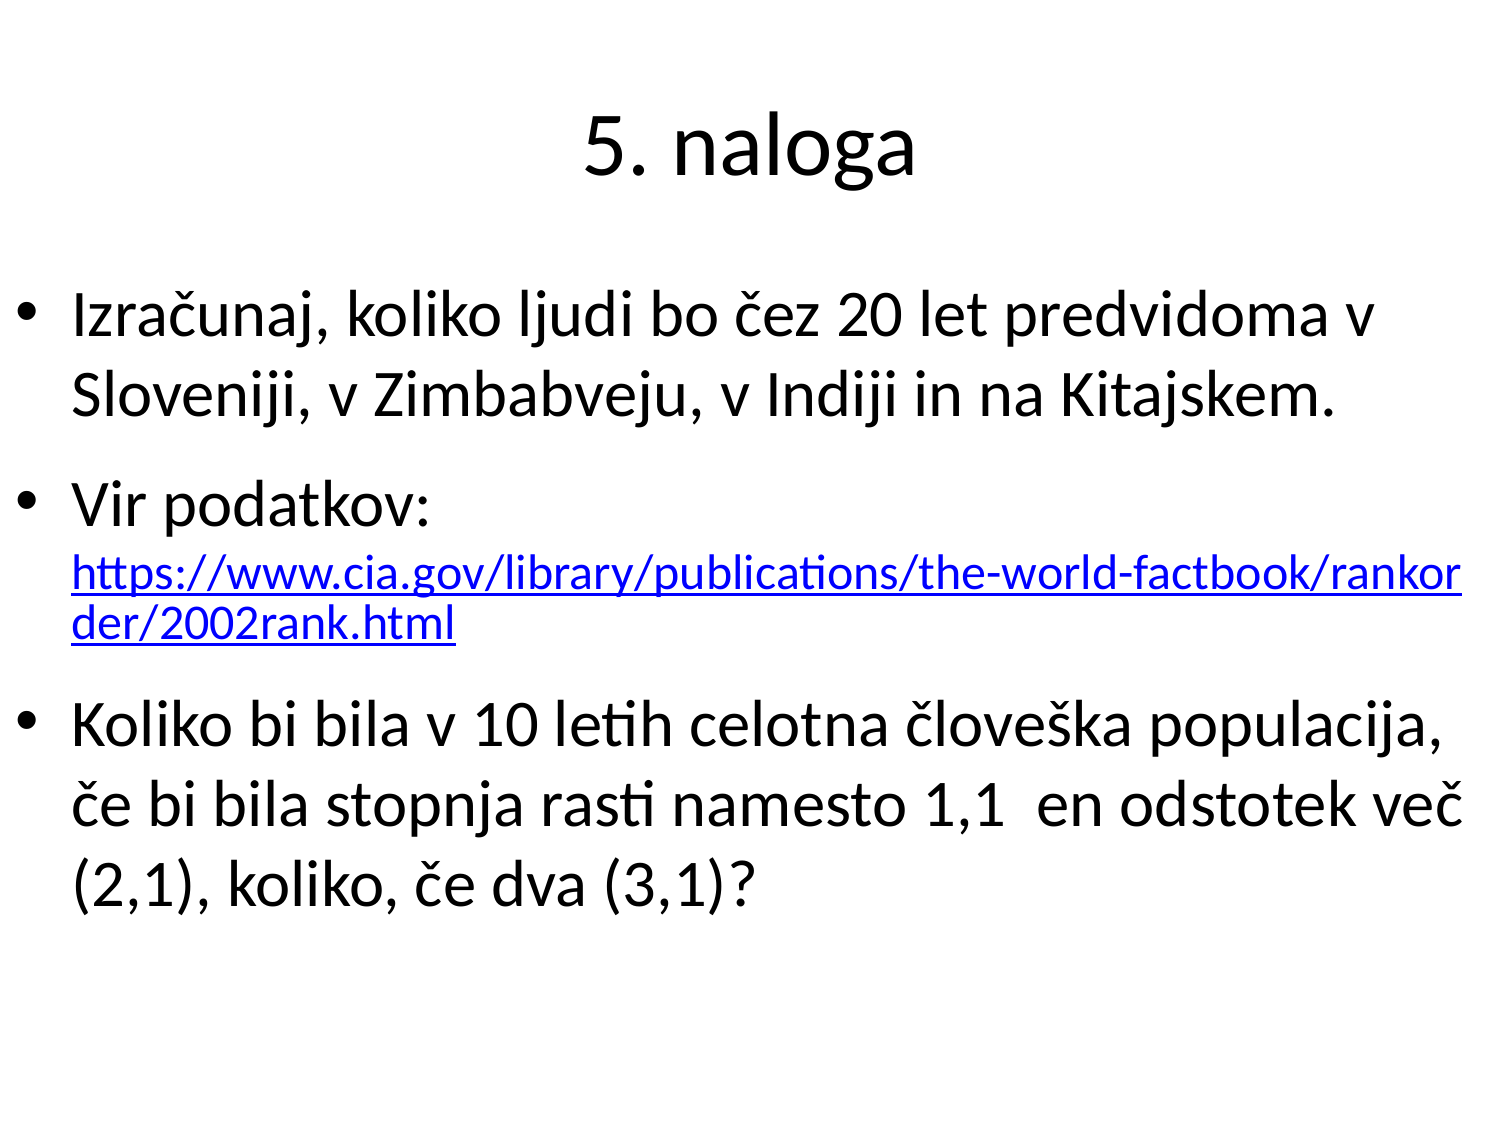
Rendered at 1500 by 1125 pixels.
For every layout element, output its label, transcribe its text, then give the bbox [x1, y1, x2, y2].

title 5. naloga [75, 45, 1425, 233]
list Izračunaj, koliko ljudi bo čez 20 let predvidoma v Sloveniji, v Zimbabveju, v Indiji in na Kitajskem. Vir podatkov: https://www.cia.gov/library/publications/the-world-factbook/rankorder/2002rank.html Koliko bi bila v 10 letih celotna človeška populacija, če bi bila stopnja rasti namesto 1,1 en odstotek več (2,1), koliko, če dva (3,1)? [0, 262, 1500, 1005]
